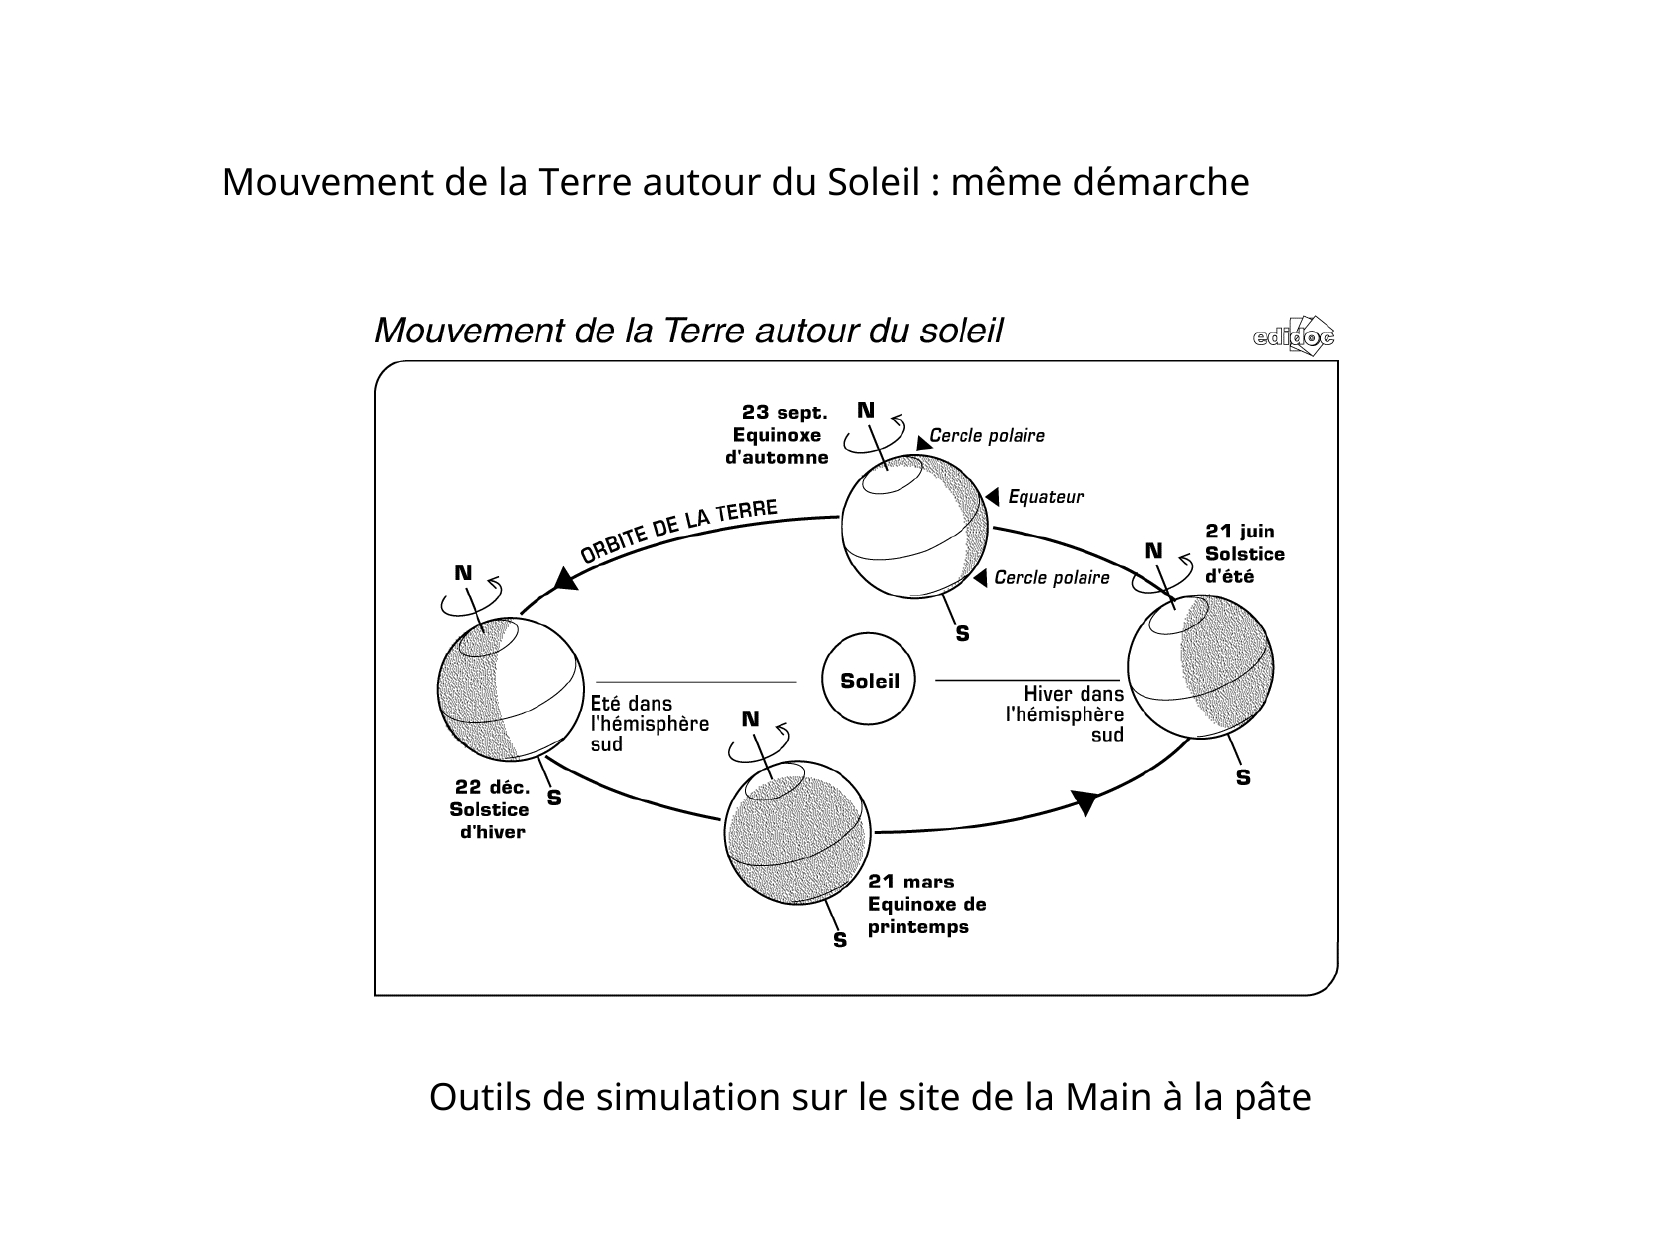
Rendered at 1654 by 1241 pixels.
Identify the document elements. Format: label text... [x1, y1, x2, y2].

picture [355, 303, 1388, 1004]
text_box Mouvement de la Terre autour du Soleil : même démarche [206, 147, 1595, 237]
text_box Outils de simulation sur le site de la Main à la pâte [147, 1062, 1595, 1122]
